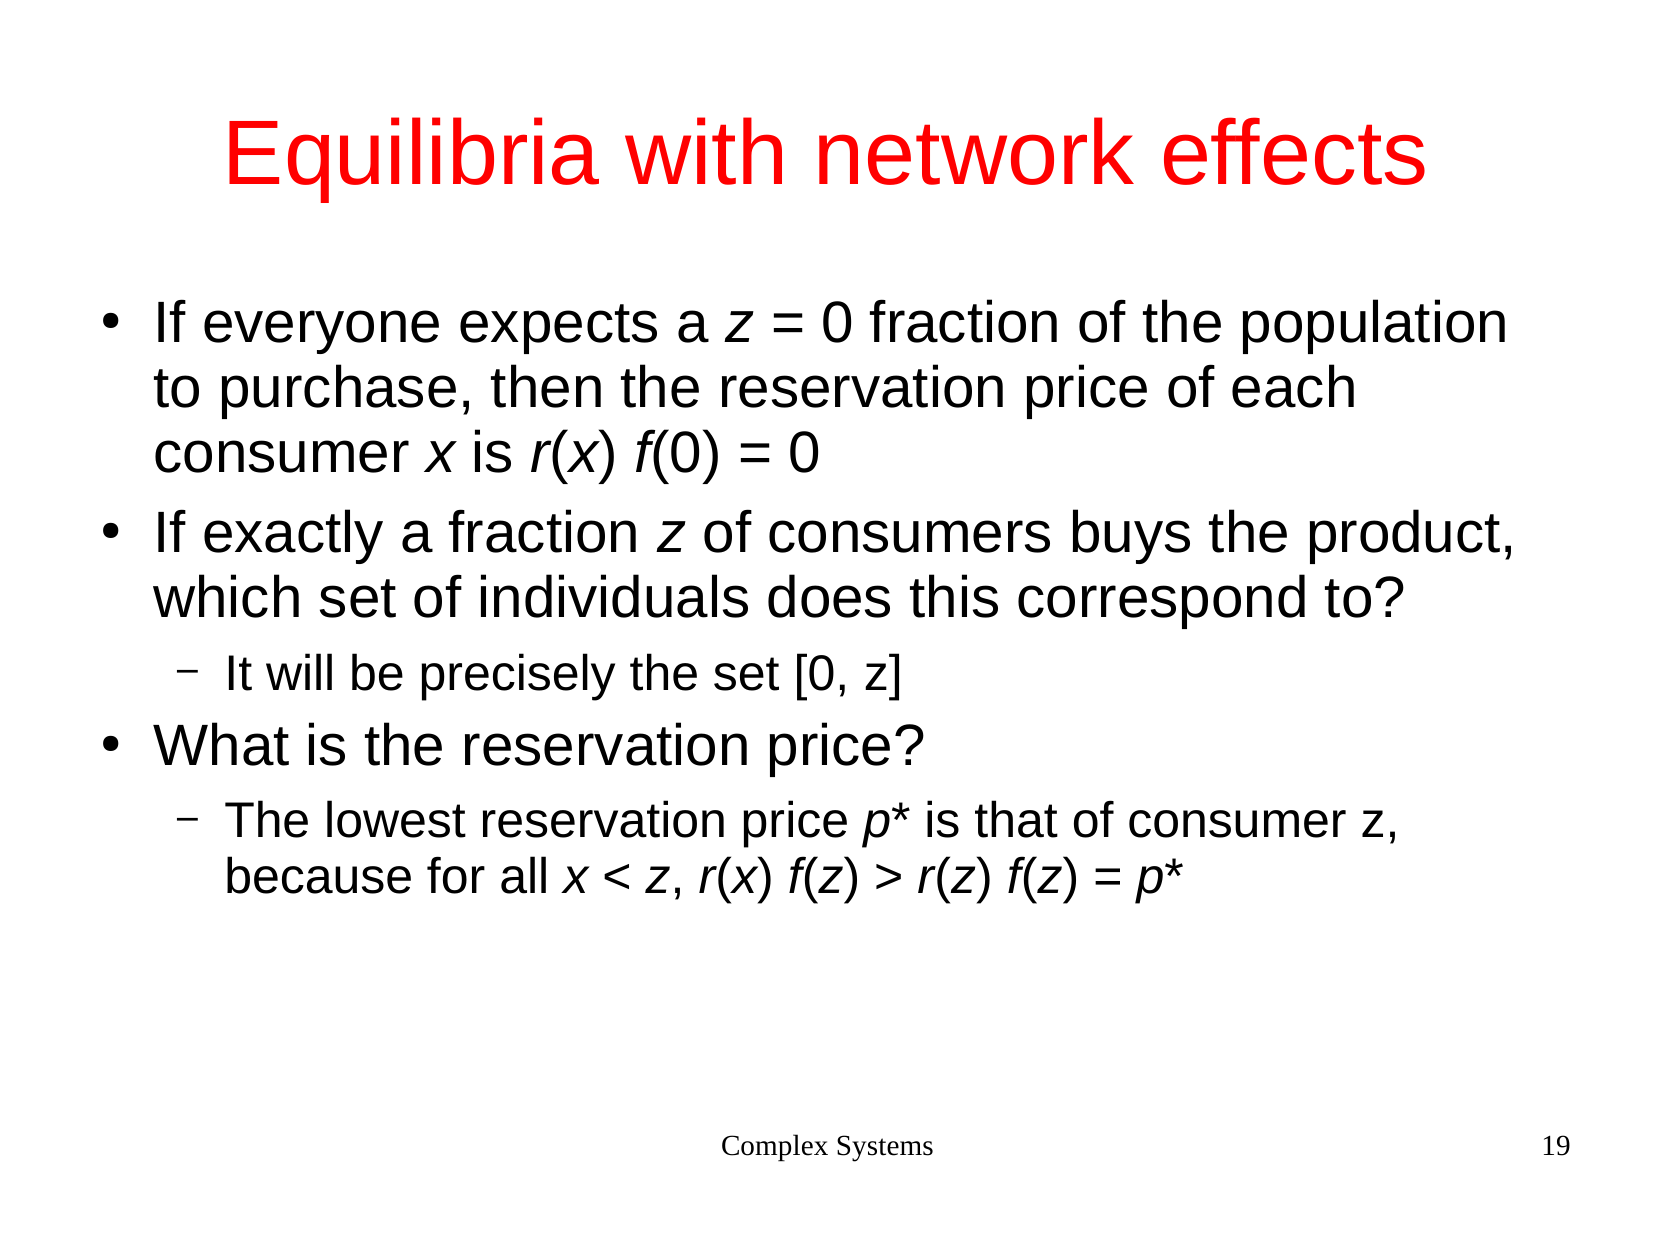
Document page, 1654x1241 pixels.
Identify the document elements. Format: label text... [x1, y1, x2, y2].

title Equilibria with network effects [82, 49, 1571, 257]
list If everyone expects a z = 0 fraction of the population to purchase, then the reservation price of each consumer x is r(x) f(0) = 0 If exactly a fraction z of consumers buys the product, which set of individuals does this correspond to? It will be precisely the set [0, z] What is the reservation price? The lowest reservation price p* is that of consumer z, because for all x < z, r(x) f(z) > r(z) f(z) = p* [82, 290, 1571, 1109]
